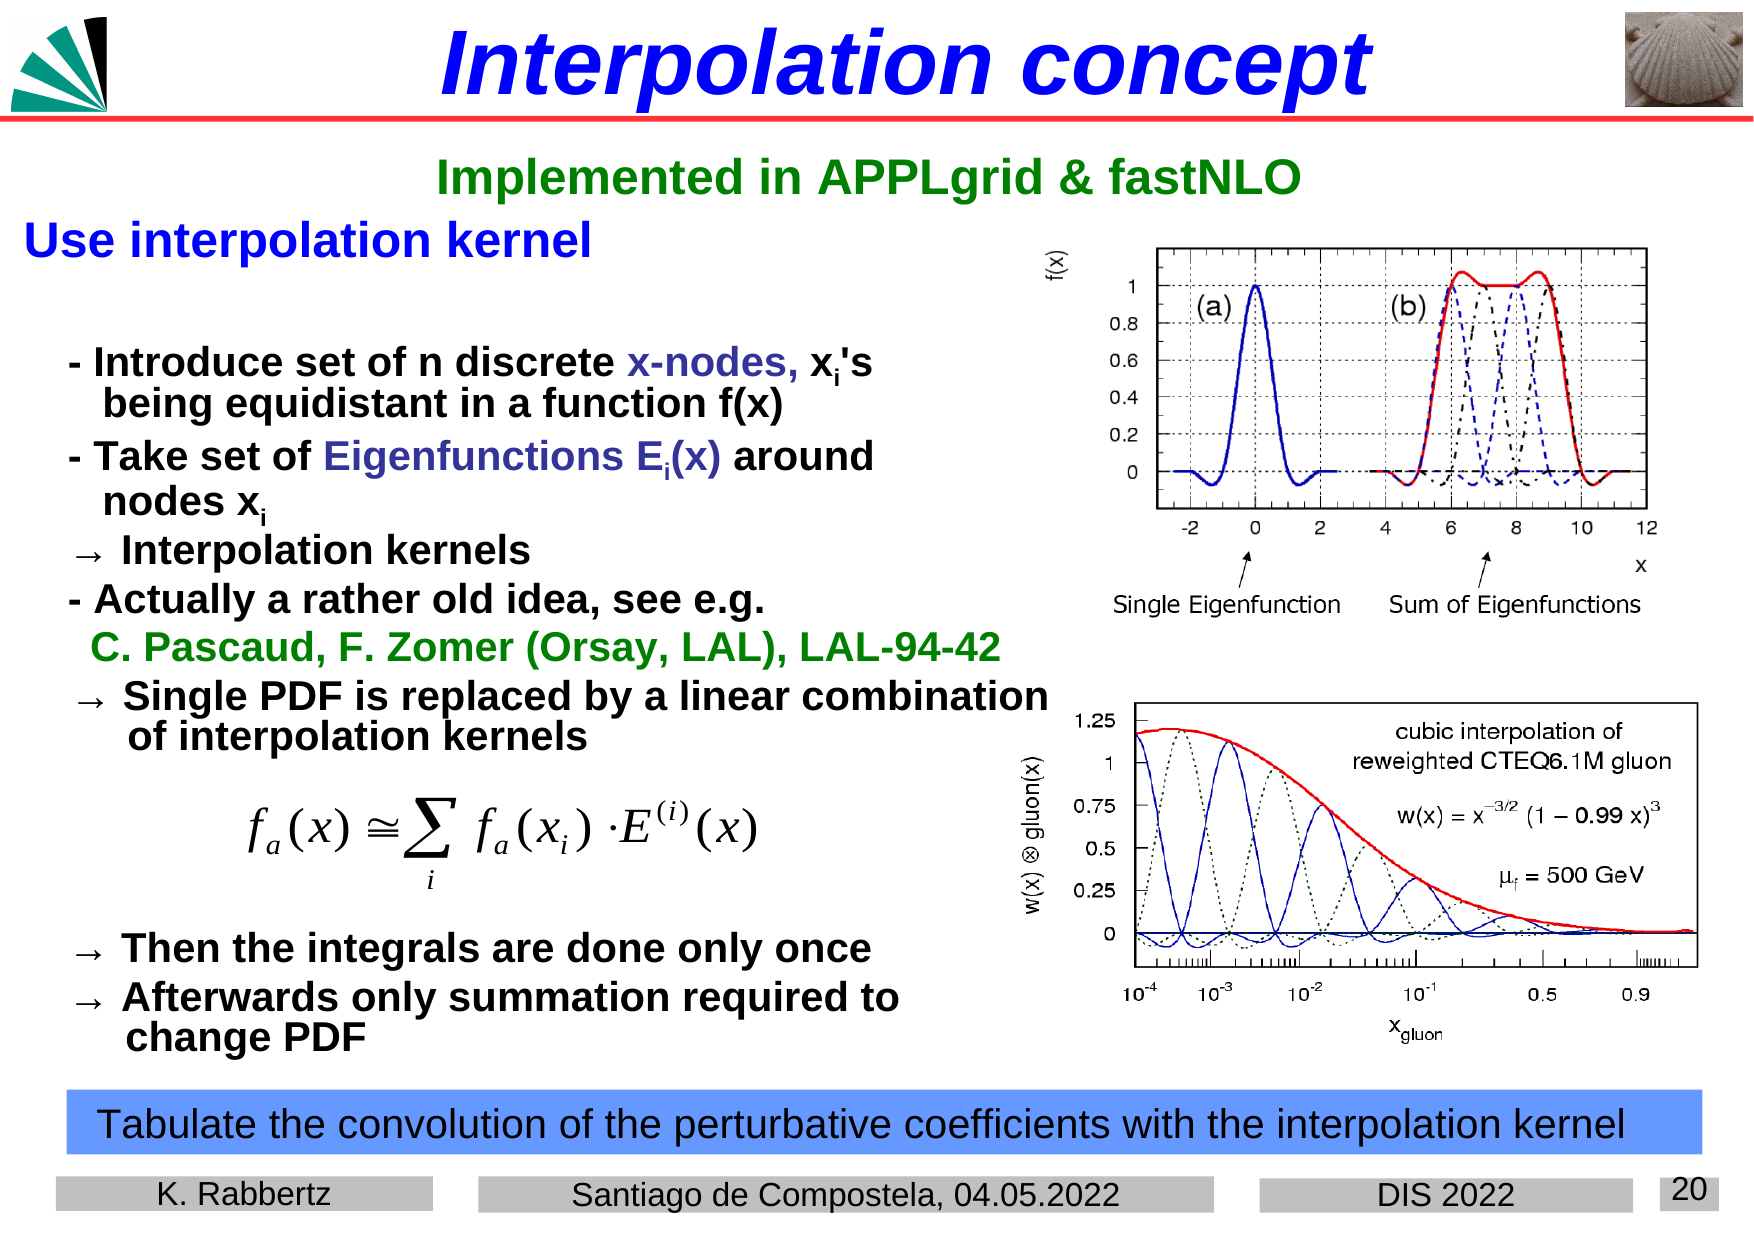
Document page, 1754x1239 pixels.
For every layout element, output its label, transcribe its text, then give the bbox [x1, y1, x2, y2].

text_box Implemented in APPLgrid & fastNLO [424, 142, 1330, 212]
picture [1069, 227, 1676, 631]
text_box Use interpolation kernel - Introduce set of n discrete x-nodes, xi's being equidistant in a function f(x) - Take set of Eigenfunctions Ei(x) around nodes xi → Interpolation kernels - Actually a rather old idea, see e.g. C. Pascaud, F. Zomer (Orsay, LAL), LAL-94-42 → Single PDF is replaced by a linear combination of interpolation kernels → Then the integrals are done only once → Afterwards only summation required to change PDF [0, 211, 1069, 1117]
title Interpolation concept [124, 0, 1630, 121]
picture [11, 17, 107, 113]
text_box Tabulate the convolution of the perturbative coefficients with the interpolation kernel [66, 1089, 1703, 1155]
picture [1630, 12, 1743, 107]
picture [1069, 684, 1711, 1048]
